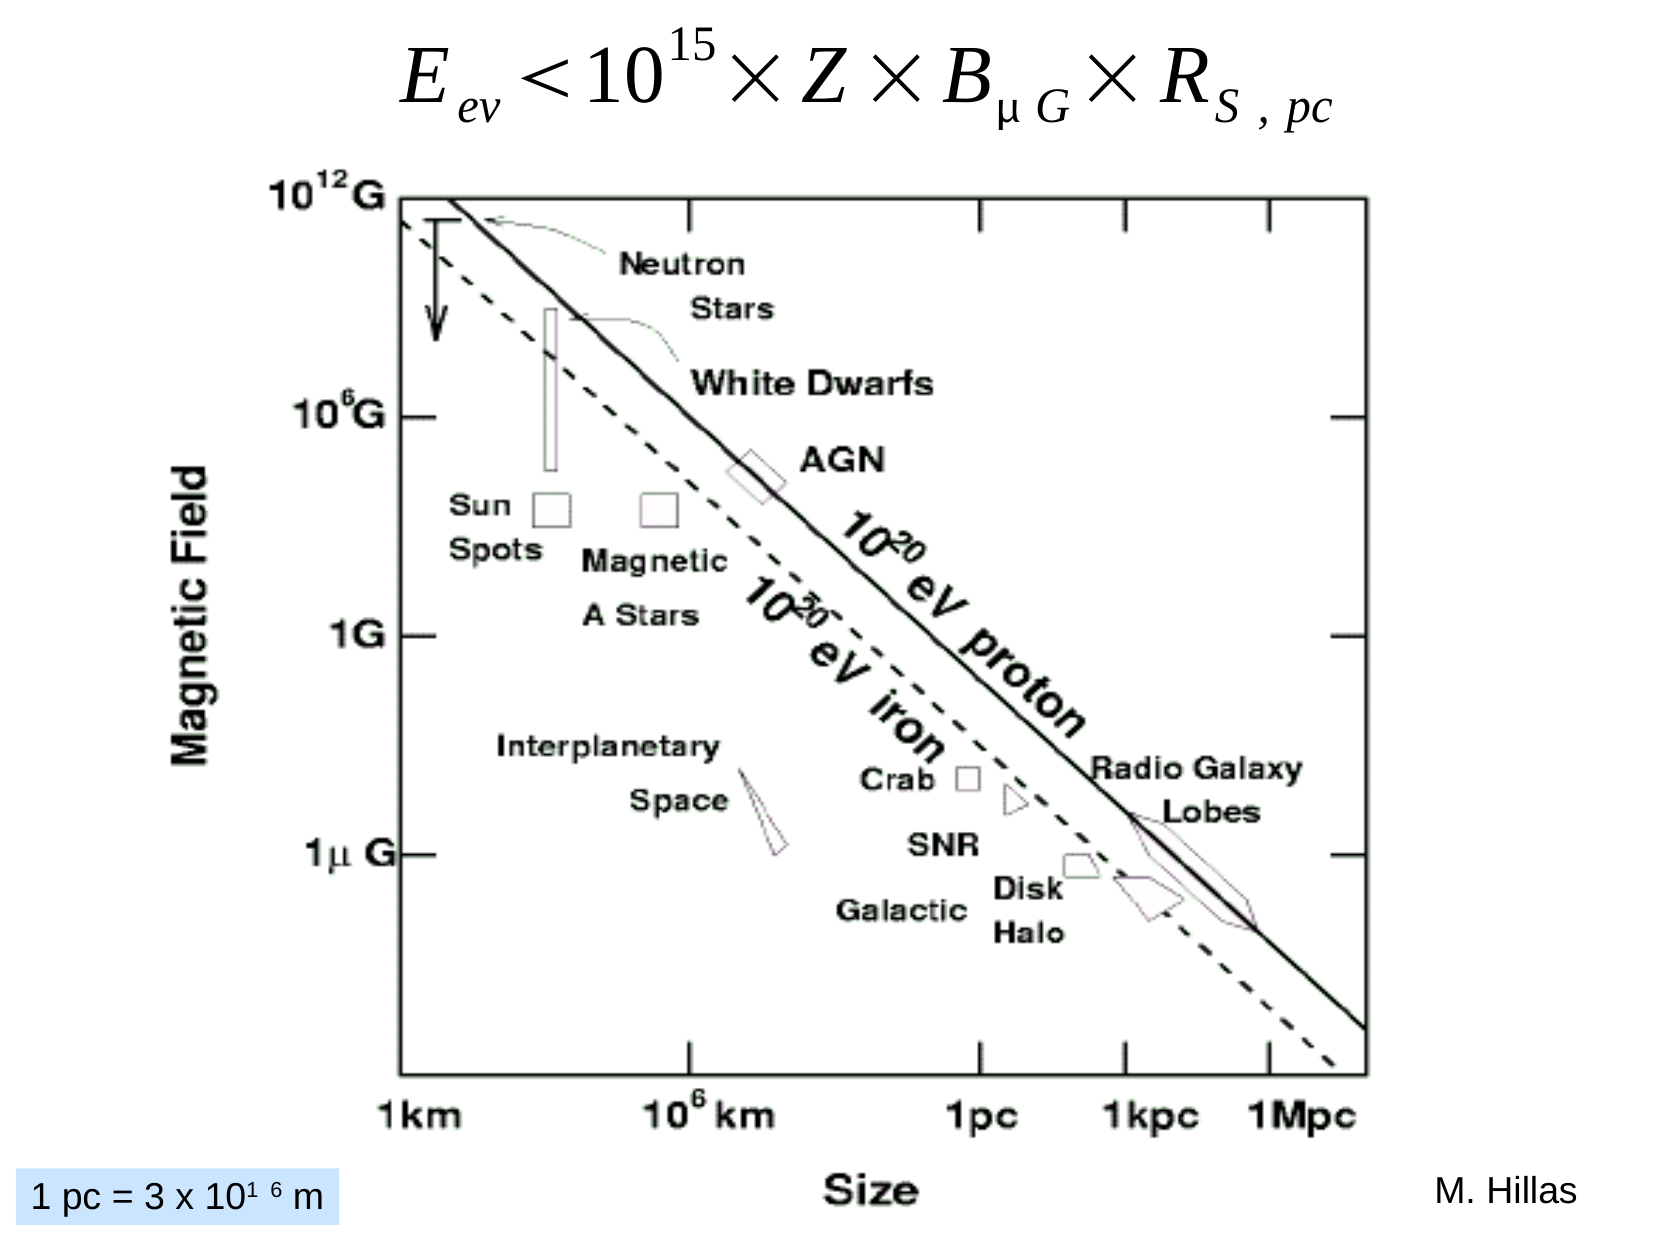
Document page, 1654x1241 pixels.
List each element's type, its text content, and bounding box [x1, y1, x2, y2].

picture [76, 109, 1577, 1238]
text_box M. Hillas [1419, 1162, 1593, 1220]
text_box 1 pc = 3 x 101 6 m [15, 1168, 340, 1226]
chart [388, 16, 1339, 133]
